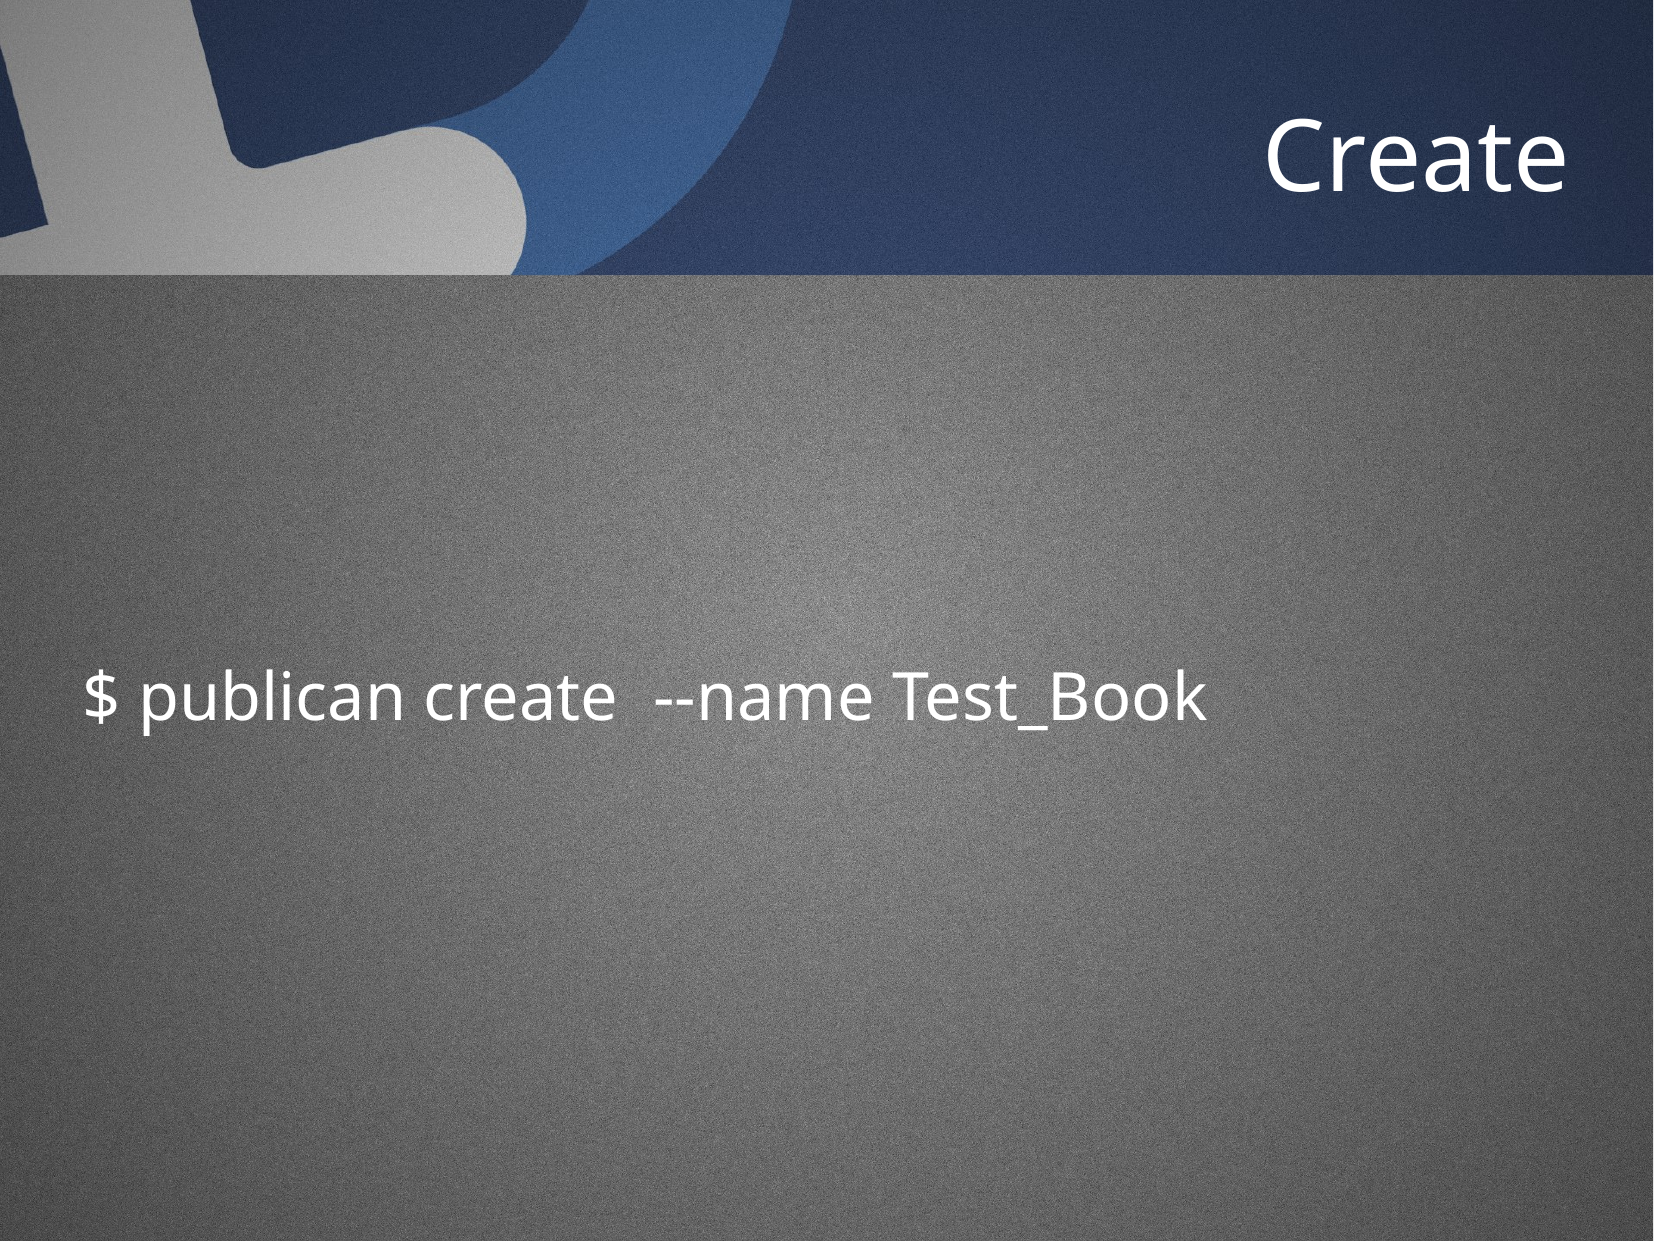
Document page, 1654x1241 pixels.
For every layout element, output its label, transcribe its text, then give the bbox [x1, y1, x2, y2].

list $ publican create --name Test_Book [82, 408, 1571, 1127]
picture [0, 0, 1654, 1241]
title Create [82, 49, 1571, 257]
